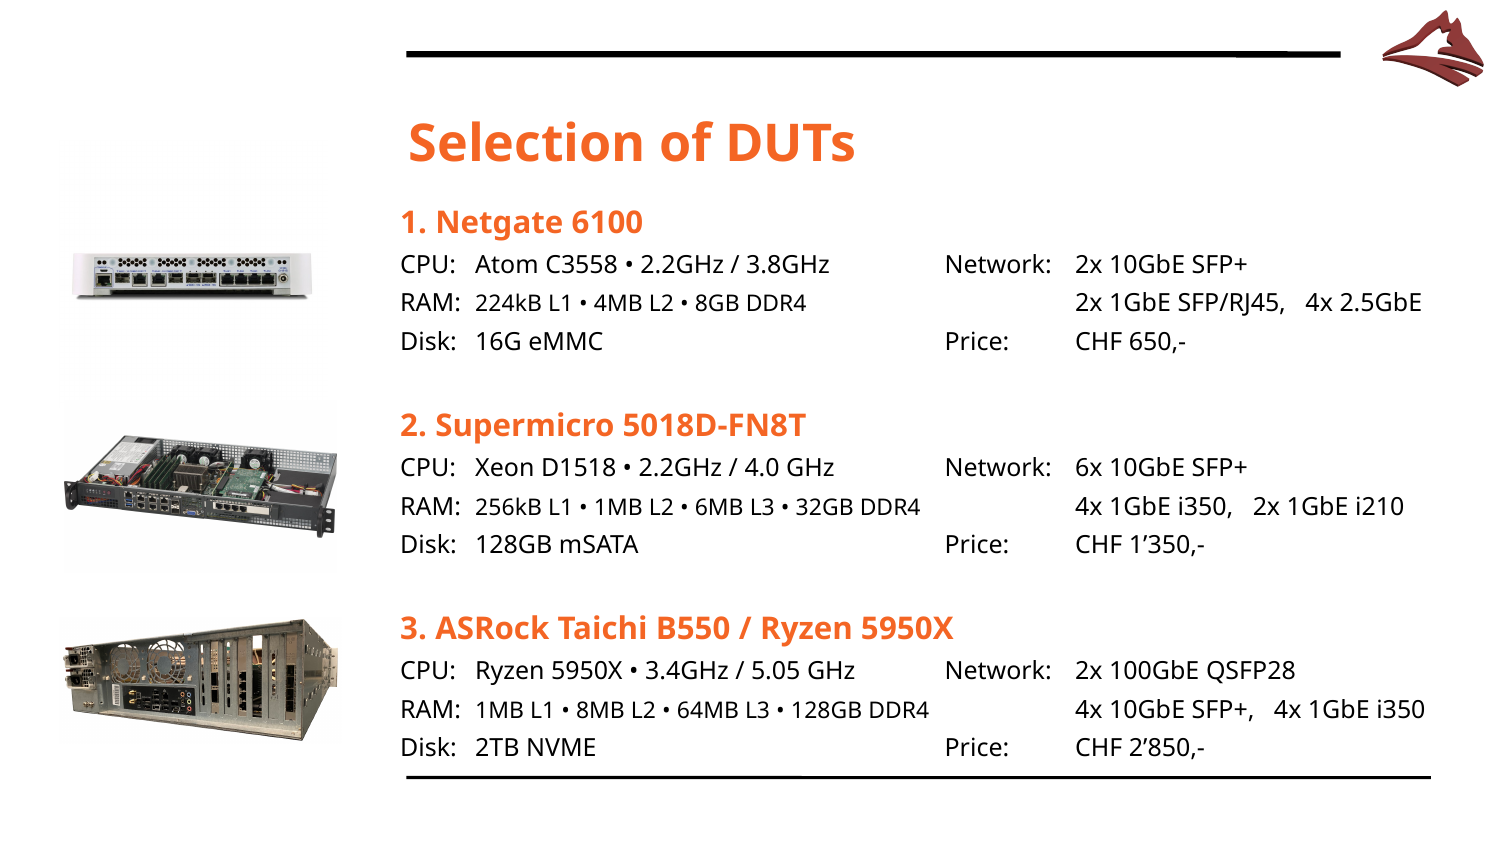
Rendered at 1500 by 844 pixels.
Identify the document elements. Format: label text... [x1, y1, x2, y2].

list 2. Supermicro 5018D-FN8T CPU: Xeon D1518 • 2.2GHz / 4.0 GHz Network: 6x 10GbE SFP+ RAM: 256kB L1 • 1MB L2 • 6MB L3 • 32GB DDR4 4x 1GbE i350, 2x 1GbE i210 Disk: 128GB mSATA Price: CHF 1’350,- [385, 384, 1459, 560]
title Selection of DUTs [393, 94, 1431, 181]
list 1. Netgate 6100 CPU: Atom C3558 • 2.2GHz / 3.8GHz Network: 2x 10GbE SFP+ RAM: 224kB L1 • 4MB L2 • 8GB DDR4 2x 1GbE SFP/RJ45, 4x 2.5GbE Disk: 16G eMMC Price: CHF 650,- [385, 181, 1459, 357]
list 3. ASRock Taichi B550 / Ryzen 5950X CPU: Ryzen 5950X • 3.4GHz / 5.05 GHz Network: 2x 100GbE QSFP28 RAM: 1MB L1 • 8MB L2 • 64MB L3 • 128GB DDR4 4x 10GbE SFP+, 4x 1GbE i350 Disk: 2TB NVME Price: CHF 2’850,- [385, 587, 1459, 764]
picture [59, 617, 342, 744]
picture [59, 140, 337, 573]
picture [1382, 10, 1484, 87]
